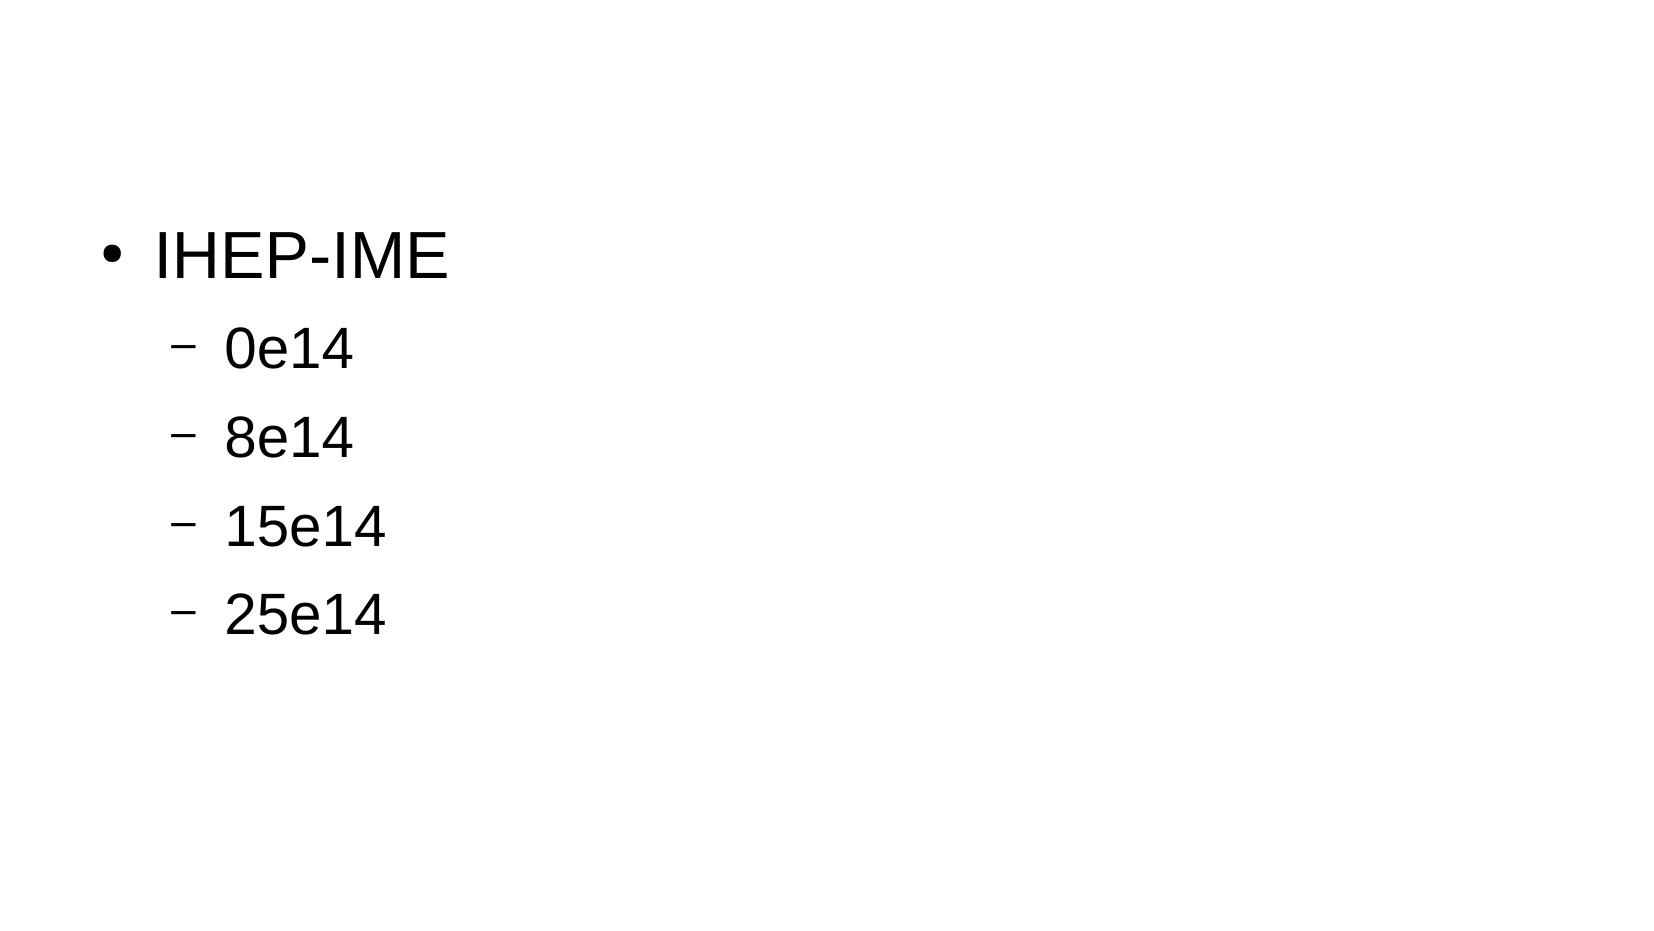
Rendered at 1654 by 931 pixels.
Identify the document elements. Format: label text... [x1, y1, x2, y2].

list IHEP-IME 0e14 8e14 15e14 25e14 [82, 217, 1571, 758]
